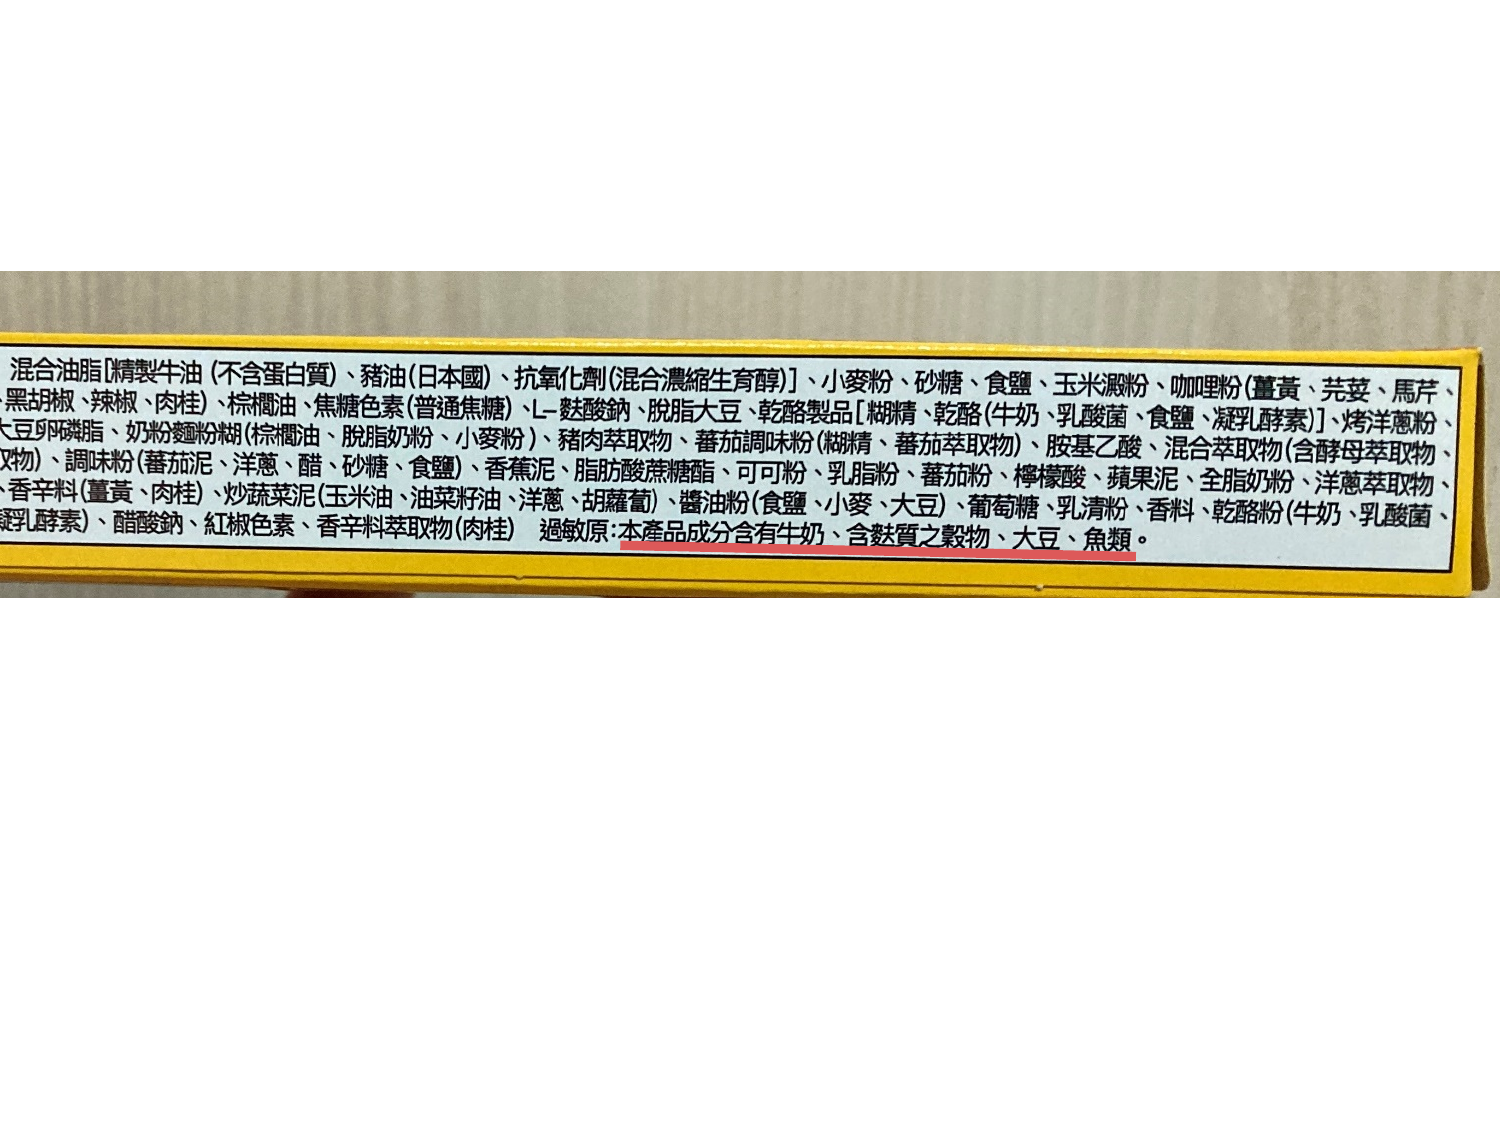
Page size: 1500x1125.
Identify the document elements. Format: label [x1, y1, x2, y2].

picture [0, 271, 1500, 598]
